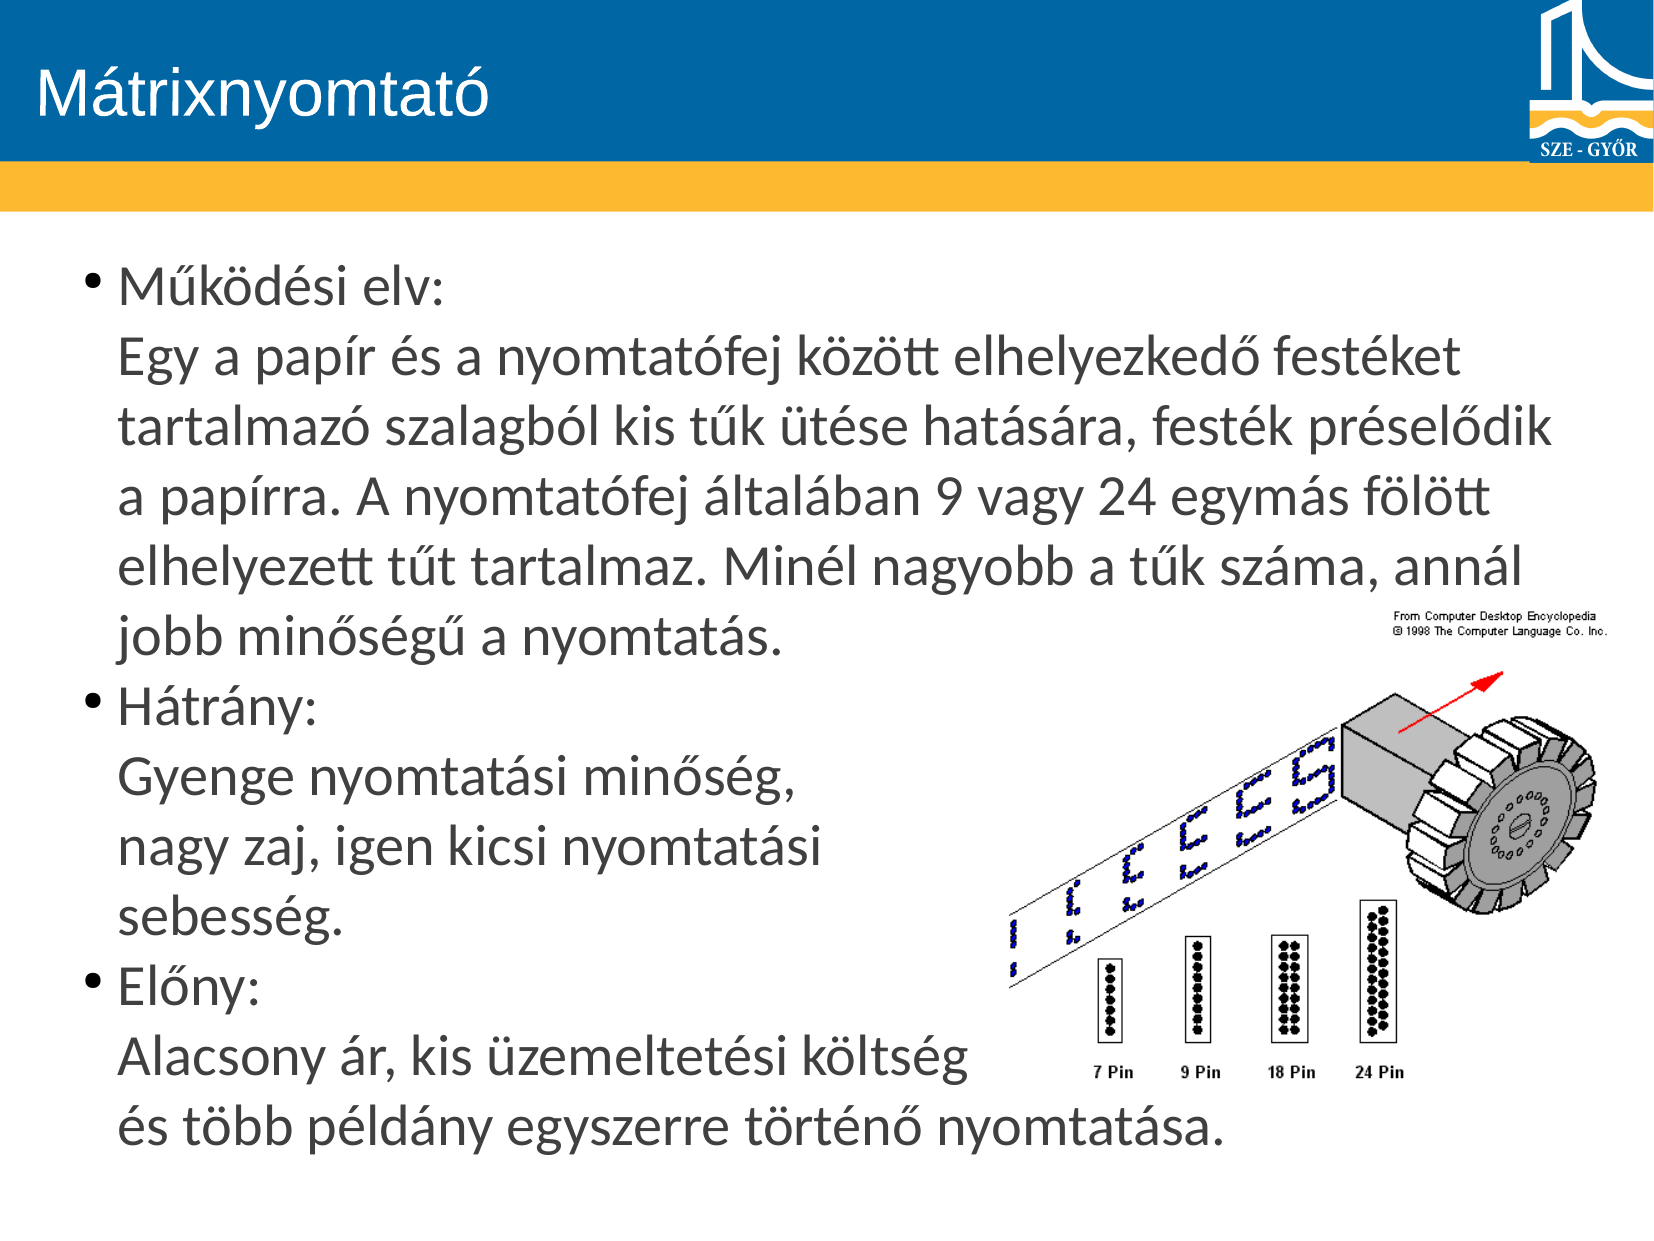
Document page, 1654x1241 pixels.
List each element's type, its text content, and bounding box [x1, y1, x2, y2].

picture [1529, 0, 1654, 163]
picture [993, 609, 1608, 1087]
text_box Működési elv: Egy a papír és a nyomtatófej között elhelyezkedő festéket tartalmazó szalagból kis tűk ütése hatására, festék préselődik a papírra. A nyomtatófej általában 9 vagy 24 egymás fölött elhelyezett tűt tartalmaz. Minél nagyobb a tűk száma, annál jobb minőségű a nyomtatás. Hátrány: Gyenge nyomtatási minőség, nagy zaj, igen kicsi nyomtatási sebesség. Előny: Alacsony ár, kis üzemeltetési költség és több példány egyszerre történő nyomtatása. [82, 247, 1571, 1198]
text_box Mátrixnyomtató [34, 48, 1524, 144]
